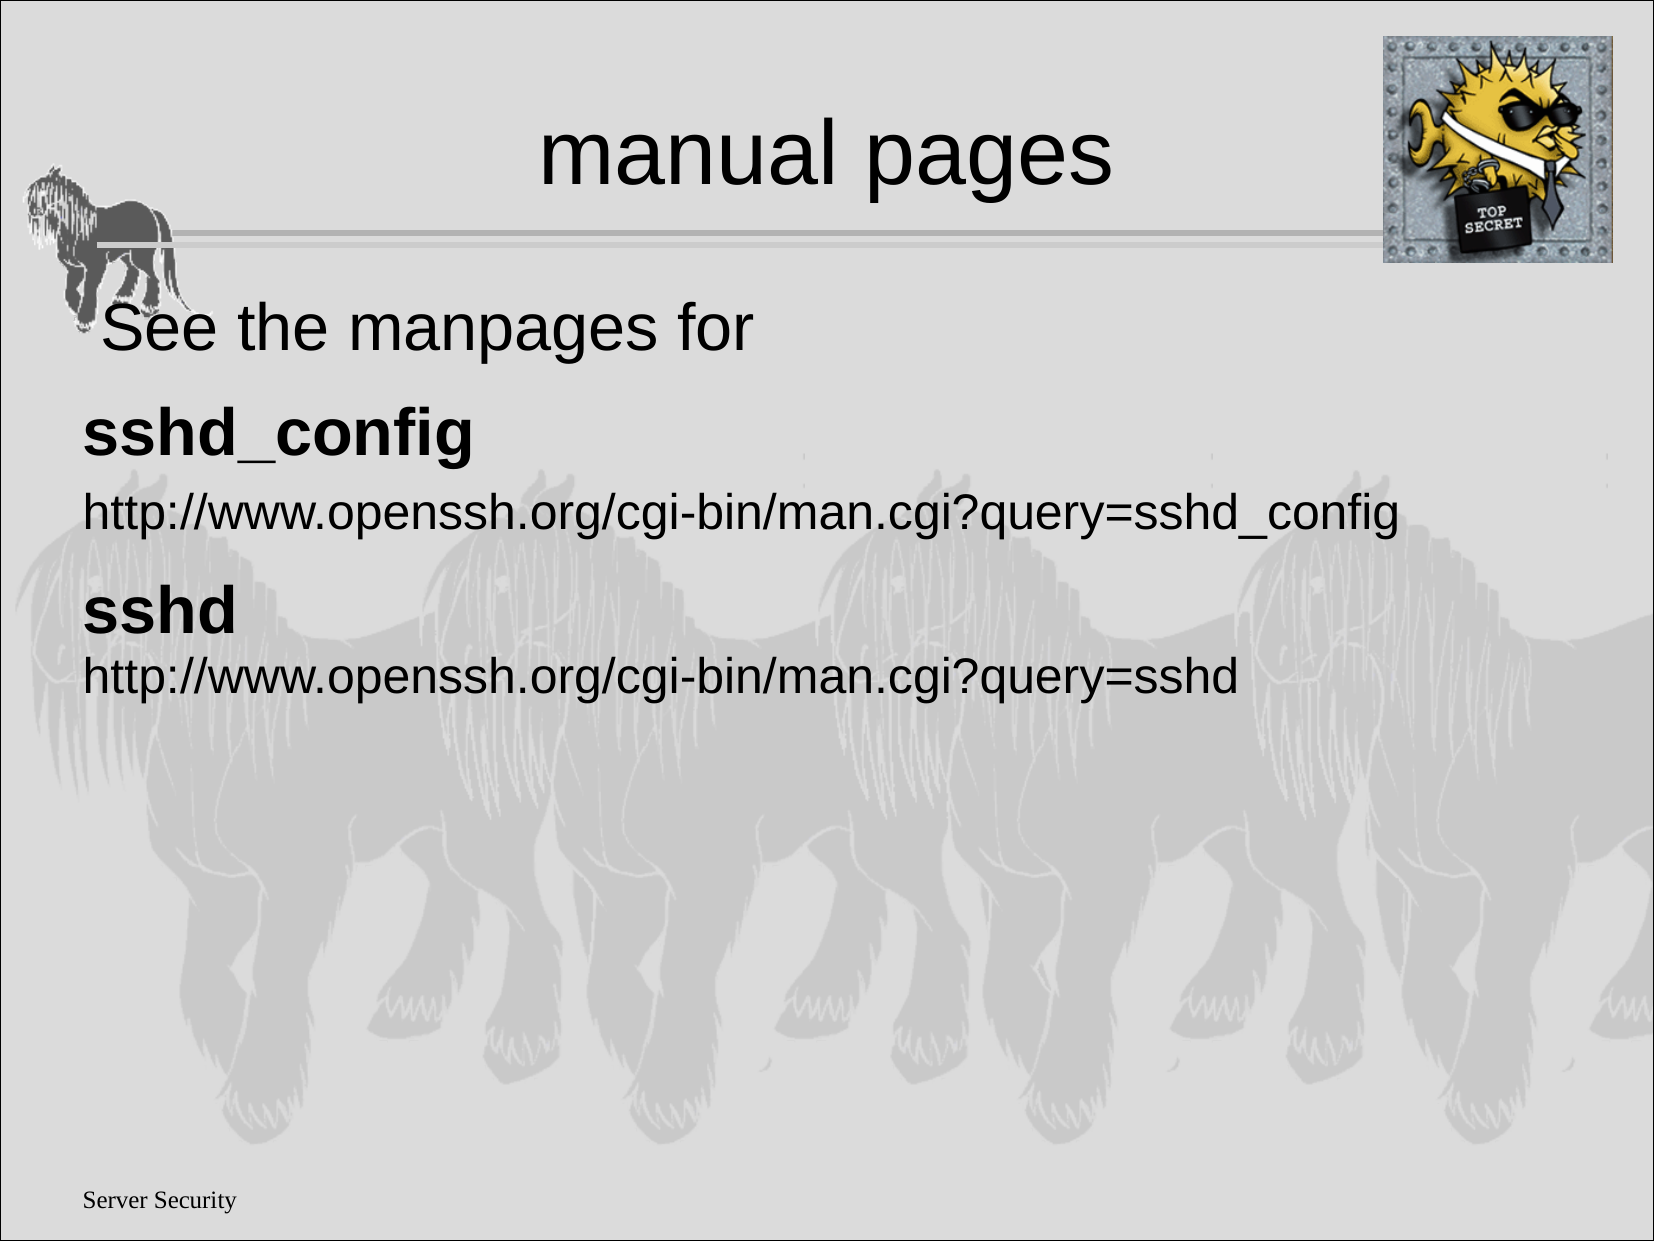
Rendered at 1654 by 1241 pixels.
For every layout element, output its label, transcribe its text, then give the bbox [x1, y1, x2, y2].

picture [20, 159, 221, 338]
title manual pages [82, 49, 1571, 257]
list See the manpages for sshd_config http://www.openssh.org/cgi-bin/man.cgi?query=sshd_config sshd http://www.openssh.org/cgi-bin/man.cgi?query=sshd [82, 290, 1571, 1109]
picture [1383, 36, 1613, 263]
